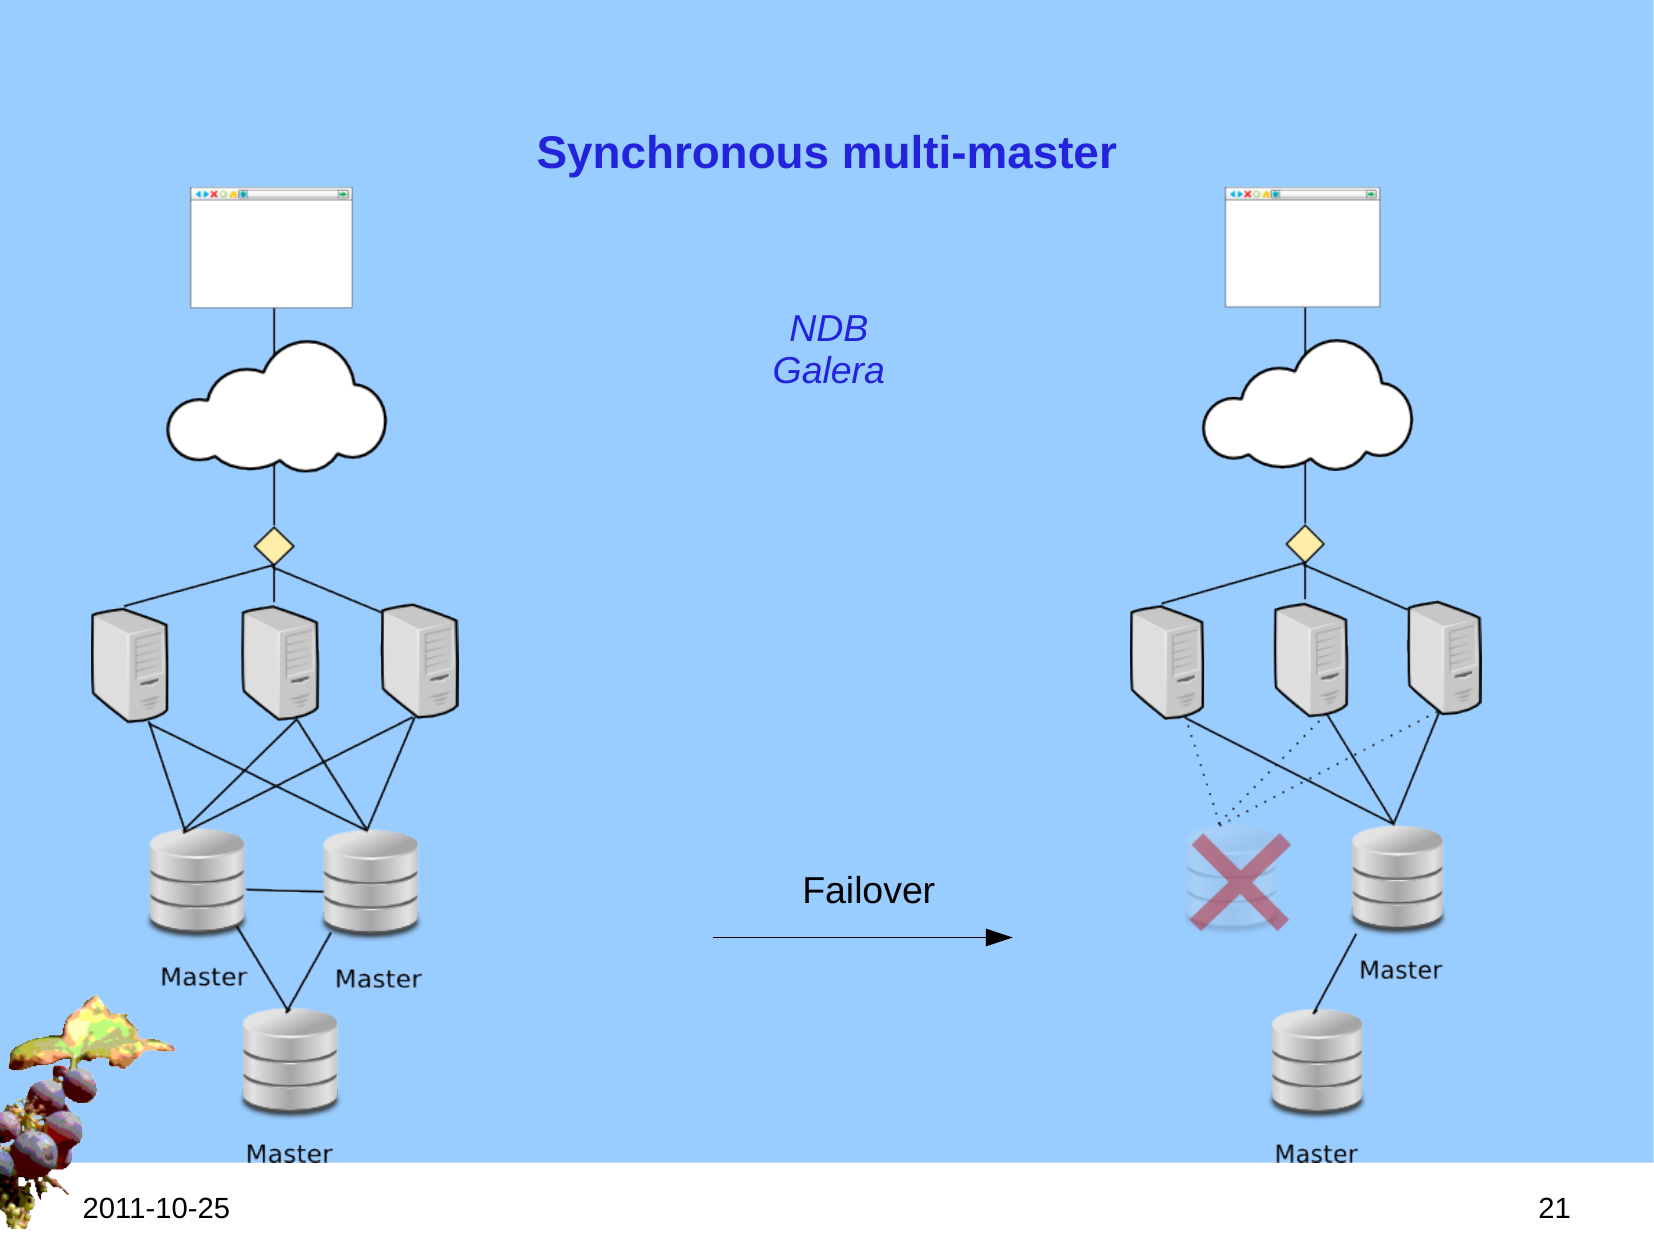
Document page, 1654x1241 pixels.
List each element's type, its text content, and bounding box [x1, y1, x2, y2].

text_box NDB Galera [603, 300, 1054, 826]
text_box Failover [787, 862, 976, 920]
picture [0, 187, 459, 1229]
title Synchronous multi-master [82, 49, 1571, 257]
picture [1130, 187, 1482, 1163]
